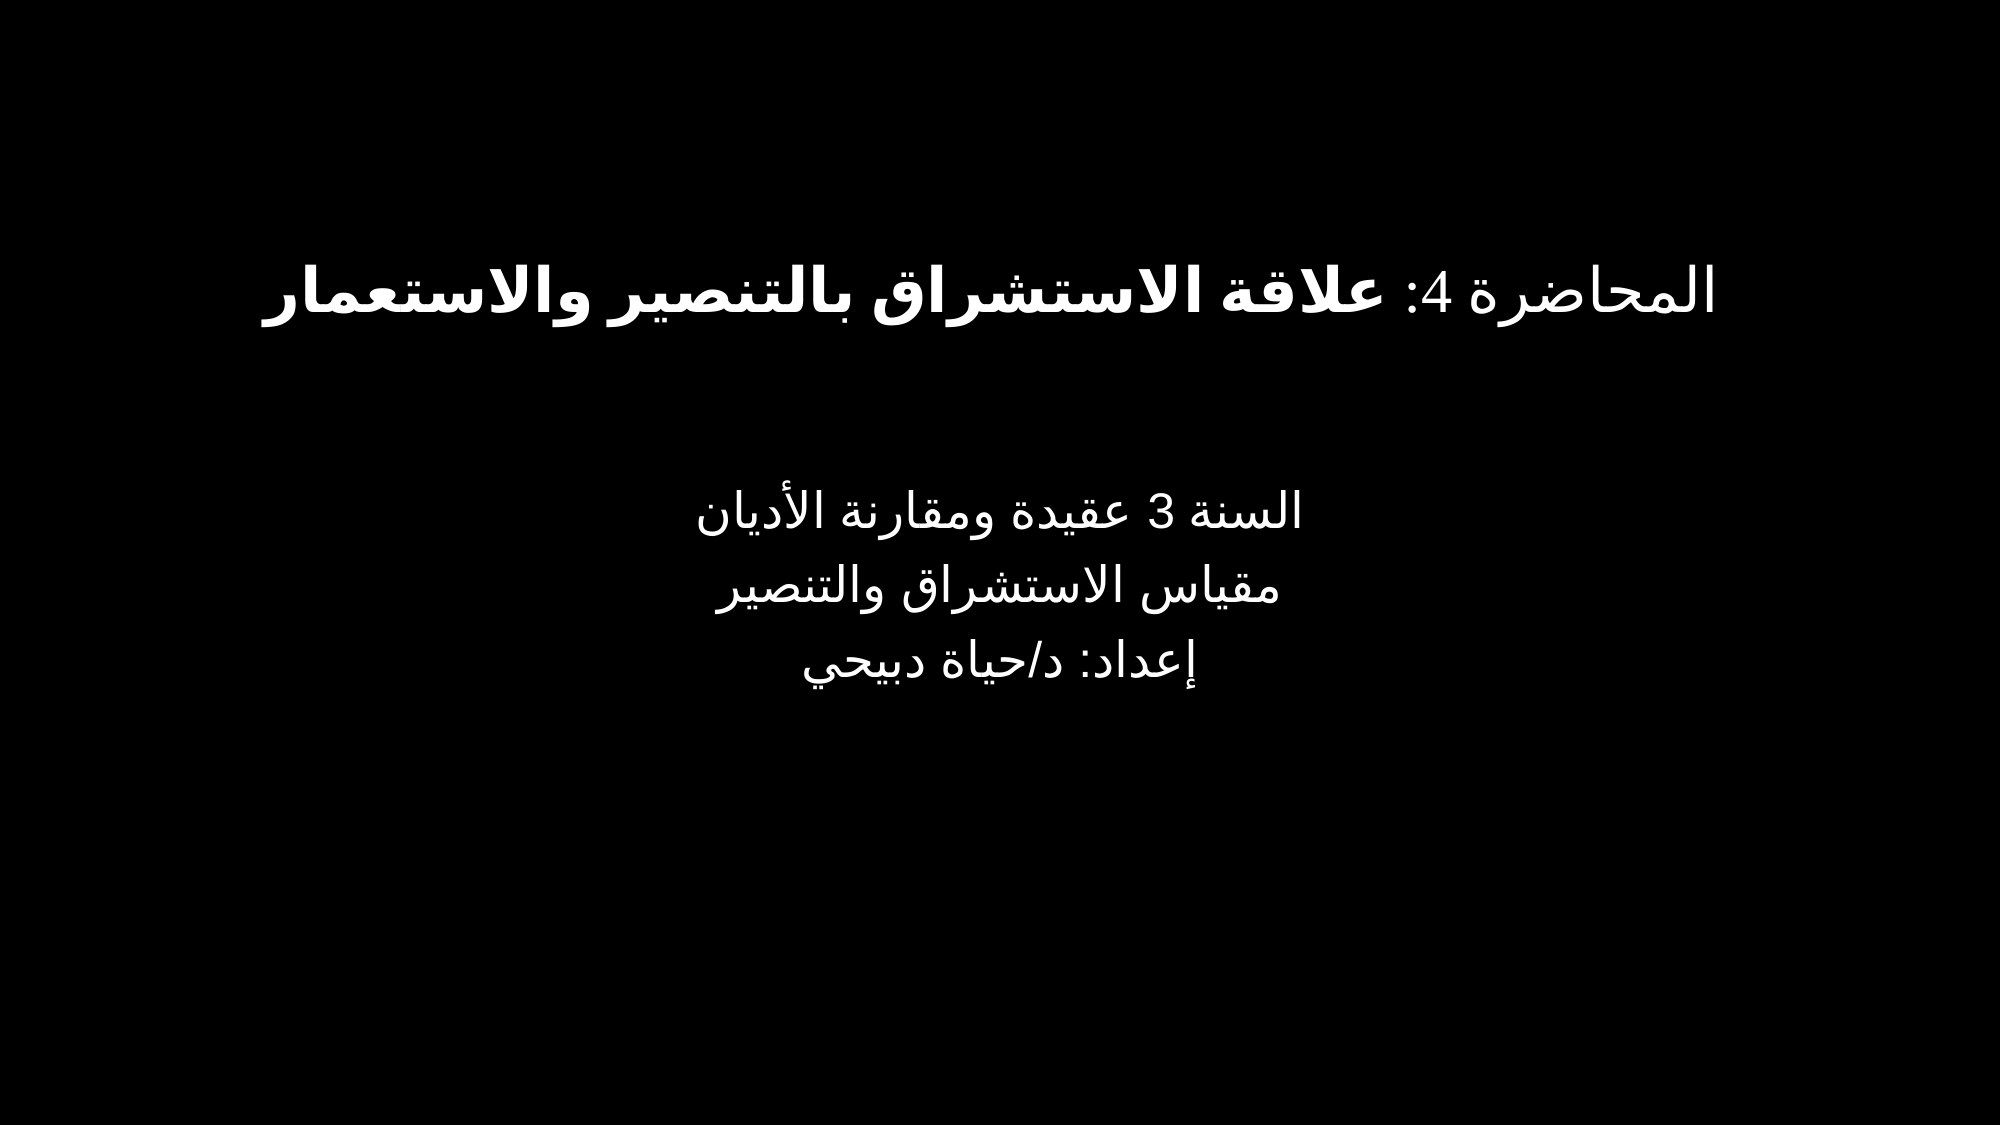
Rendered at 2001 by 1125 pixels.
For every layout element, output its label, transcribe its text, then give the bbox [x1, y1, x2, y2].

title المحاضرة 4: علاقة الاستشراق بالتنصير والاستعمار [249, 184, 1750, 334]
subtitle السنة 3 عقيدة ومقارنة الأديان مقياس الاستشراق والتنصير إعداد: د/حياة دبيحي [249, 477, 1750, 784]
